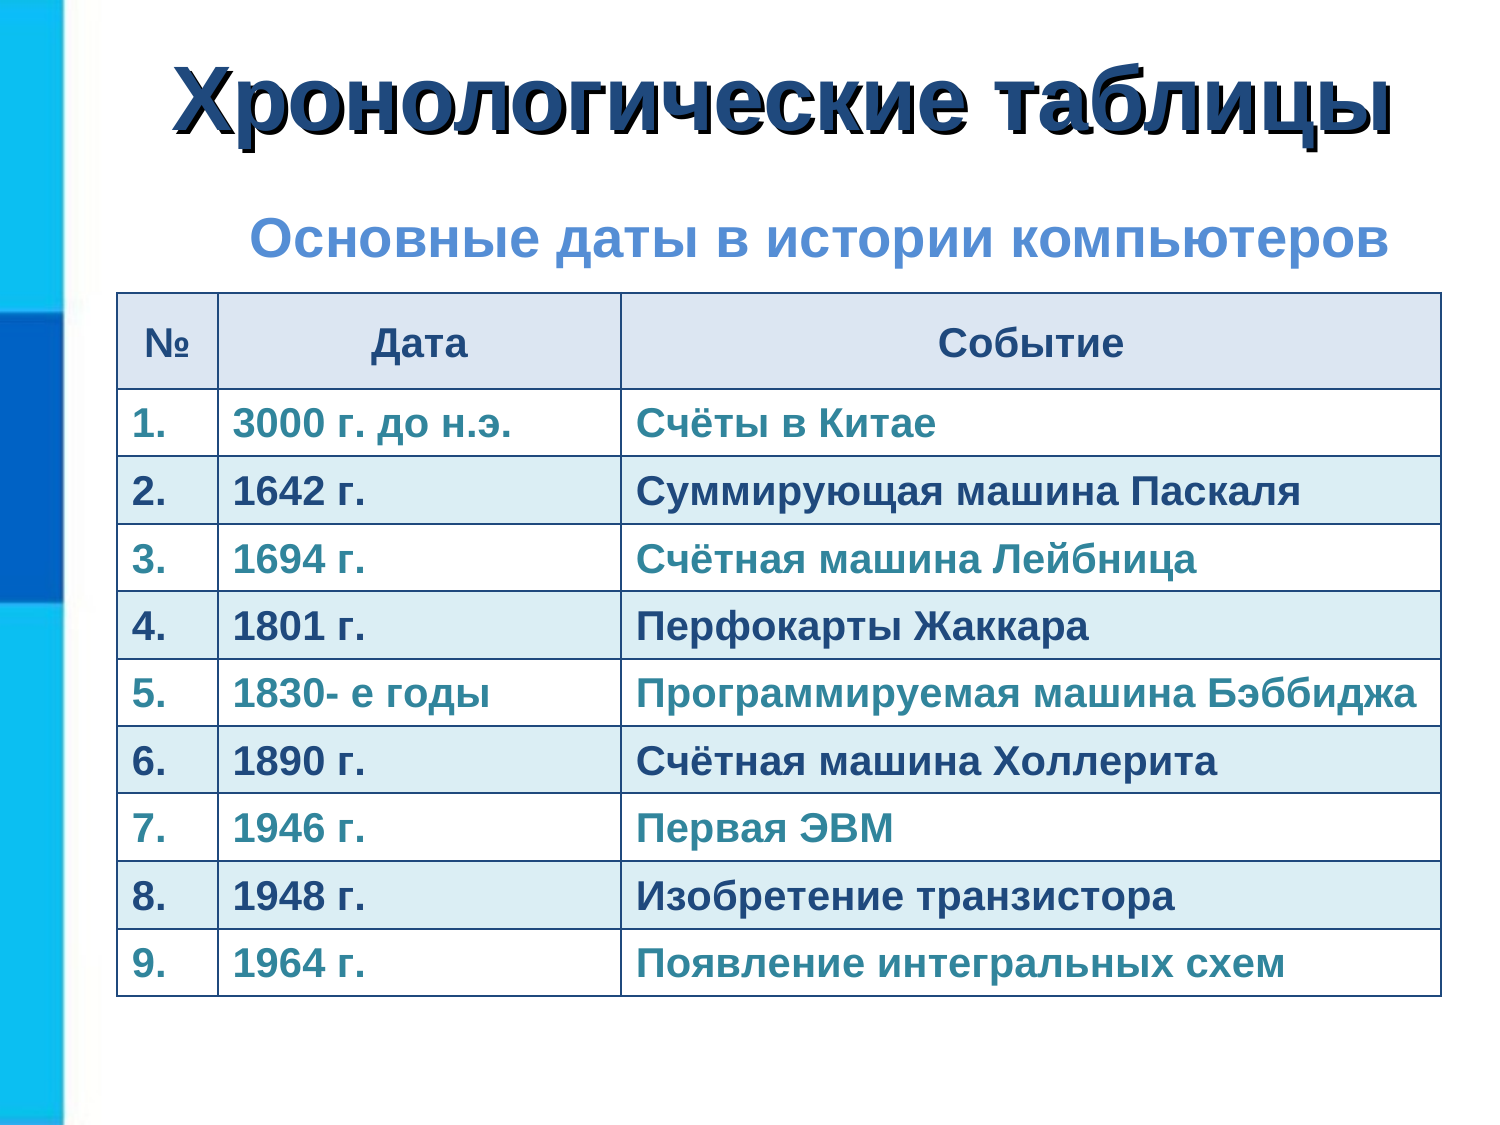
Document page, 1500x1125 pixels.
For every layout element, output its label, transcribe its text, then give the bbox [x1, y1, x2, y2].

table_cell 1694 г. [219, 525, 620, 590]
table_cell 6. [118, 727, 217, 792]
table_cell Счётная машина Лейбница [622, 525, 1440, 590]
list Основные даты в истории компьютеров [199, 200, 1442, 292]
table_cell 1642 г. [219, 457, 620, 523]
table_header Событие [622, 294, 1440, 388]
table_cell Счёты в Китае [622, 390, 1440, 455]
table_cell Появление интегральных схем [622, 930, 1440, 995]
table_cell 9. [118, 930, 217, 995]
table_cell 1801 г. [219, 592, 620, 658]
table_header № [118, 294, 217, 388]
table_cell Счётная машина Холлерита [622, 727, 1440, 792]
table_cell Суммирующая машина Паскаля [622, 457, 1440, 523]
table_cell 5. [118, 660, 217, 725]
table_cell 1946 г. [219, 794, 620, 860]
table_cell Перфокарты Жаккара [622, 592, 1440, 658]
table_cell Программируемая машина Бэббиджа [622, 660, 1440, 725]
table_cell 4. [118, 592, 217, 658]
table_cell 1948 г. [219, 862, 620, 928]
table_cell 1890 г. [219, 727, 620, 792]
table_cell 7. [118, 794, 217, 860]
table_cell 3000 г. до н.э. [219, 390, 620, 455]
table_cell 1830- е годы [219, 660, 620, 725]
title Хронологические таблицы [112, 0, 1454, 188]
table_cell Первая ЭВМ [622, 794, 1440, 860]
picture [0, 0, 1500, 1125]
table_cell 1964 г. [219, 930, 620, 995]
table_cell 2. [118, 457, 217, 523]
table_cell Изобретение транзистора [622, 862, 1440, 928]
table_cell 8. [118, 862, 217, 928]
table_cell 3. [118, 525, 217, 590]
table_header Дата [219, 294, 620, 388]
table_cell 1. [118, 390, 217, 455]
